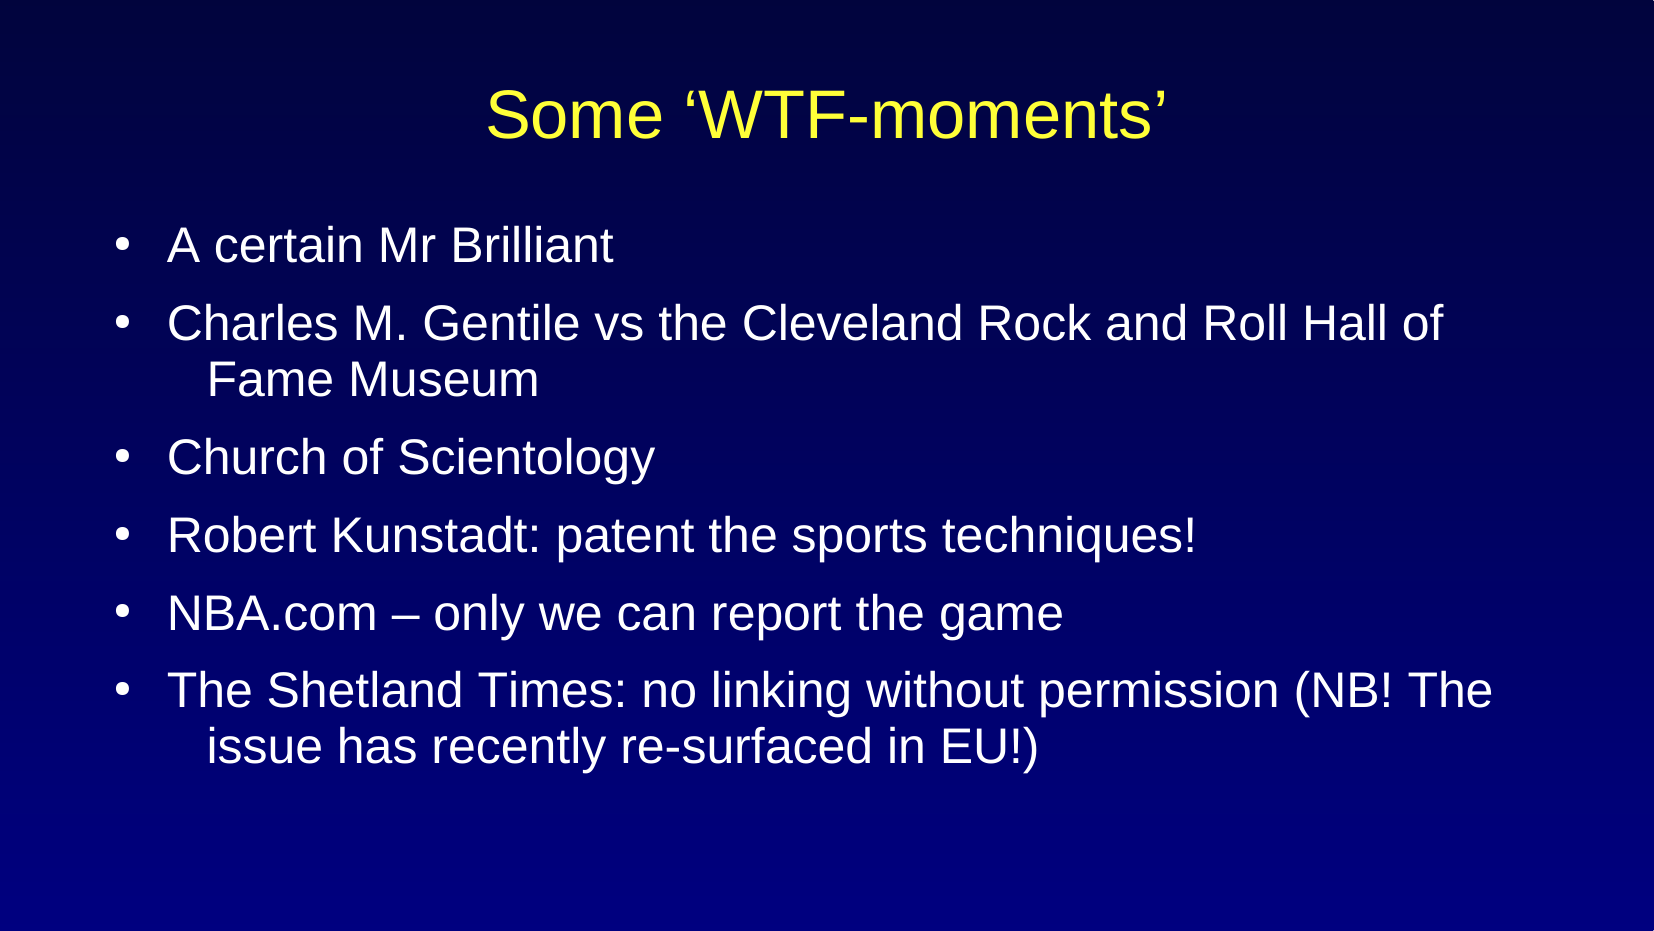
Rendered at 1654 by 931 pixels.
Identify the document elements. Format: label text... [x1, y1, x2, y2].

title Some ‘WTF-moments’ [82, 37, 1571, 193]
list A certain Mr Brilliant Charles M. Gentile vs the Cleveland Rock and Roll Hall of Fame Museum Church of Scientology Robert Kunstadt: patent the sports techniques! NBA.com – only we can report the game The Shetland Times: no linking without permission (NB! The issue has recently re-surfaced in EU!) [82, 217, 1571, 775]
